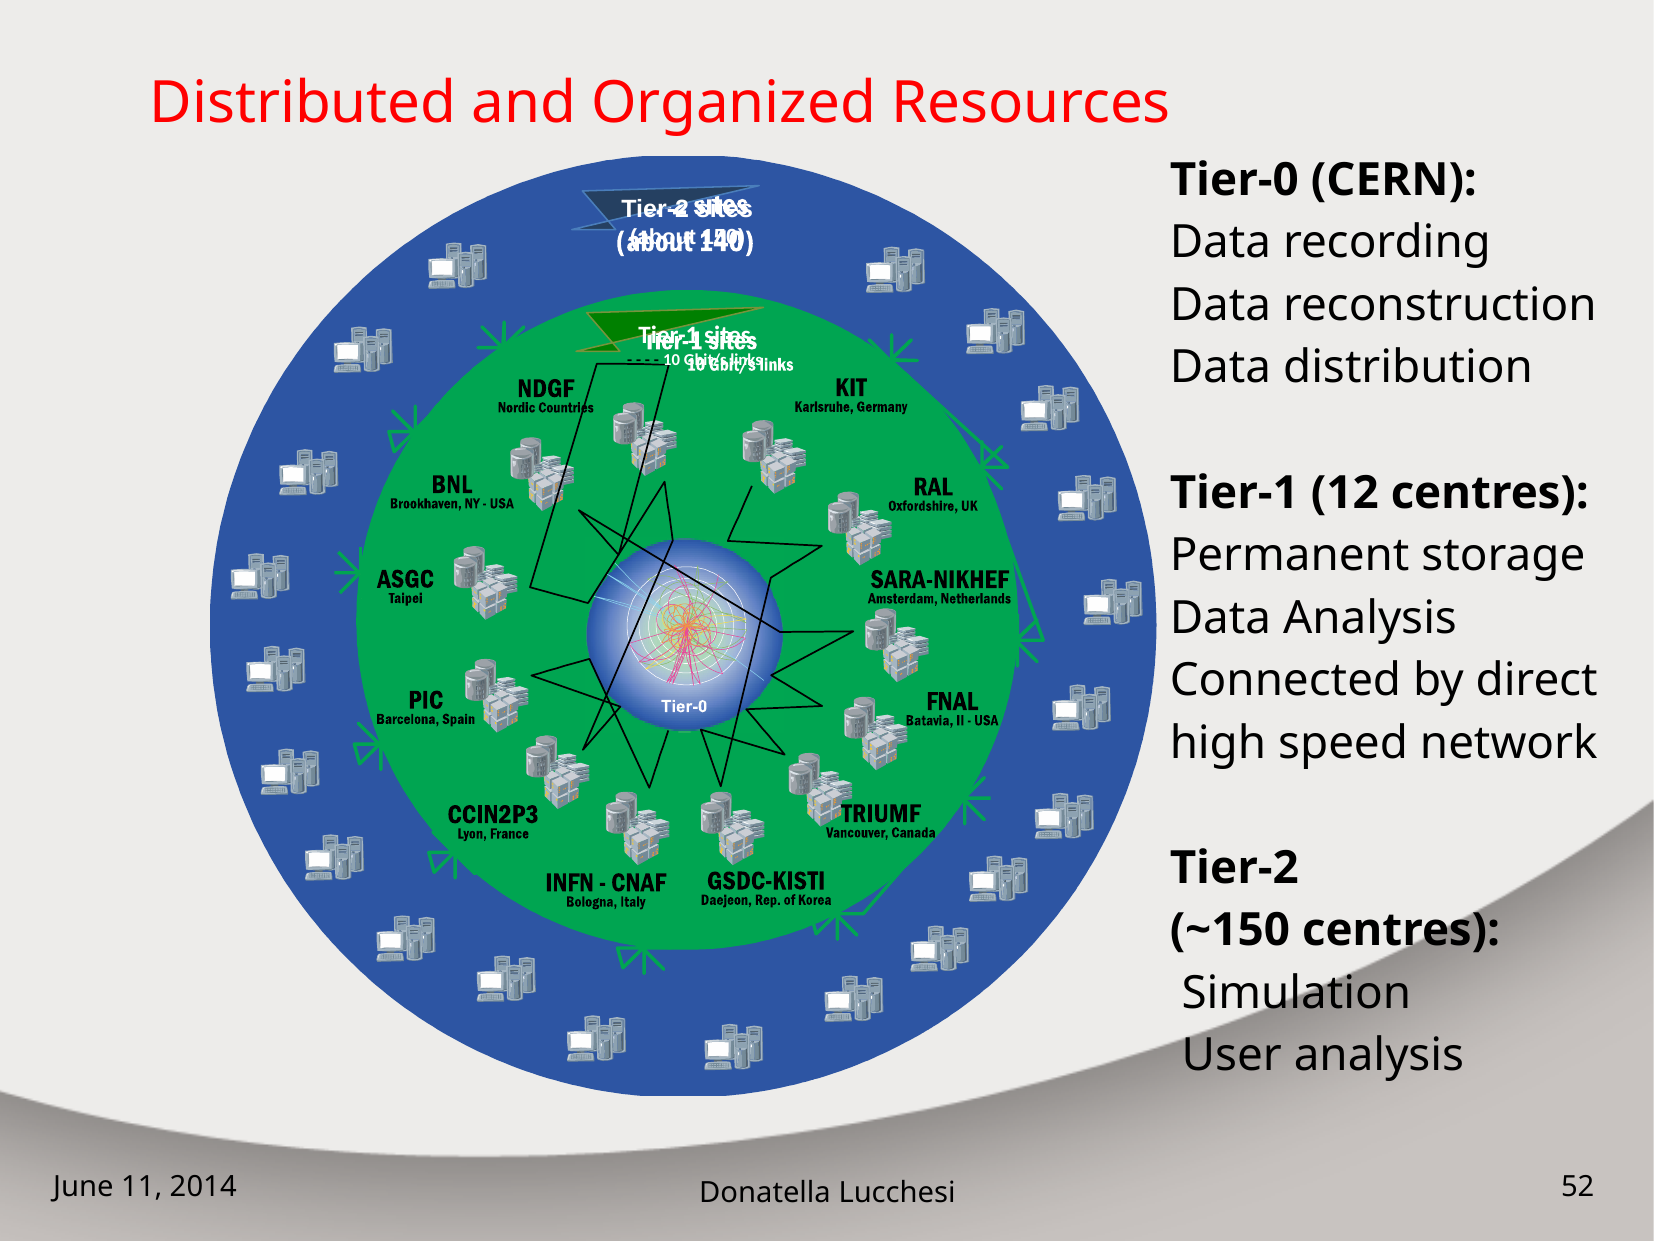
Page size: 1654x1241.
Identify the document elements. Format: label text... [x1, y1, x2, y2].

text_box [586, 312, 596, 324]
text_box [576, 346, 596, 352]
picture [0, 0, 1654, 1241]
text_box Distributed and Organized Resources [134, 53, 1184, 150]
text_box [571, 226, 586, 230]
text_box Tier-0 (CERN): Data recording Data reconstruction Data distribution Tier-1 (12 centres): Permanent storage Data Analysis Connected by direct high speed network Tier-2 (~150 centres): Simulation User analysis [1155, 138, 1654, 1111]
text_box Tier-2 sites (about 150) [586, 185, 789, 257]
text_box Tier-1 sites - - - - 10 Gbit/s links [596, 310, 794, 376]
